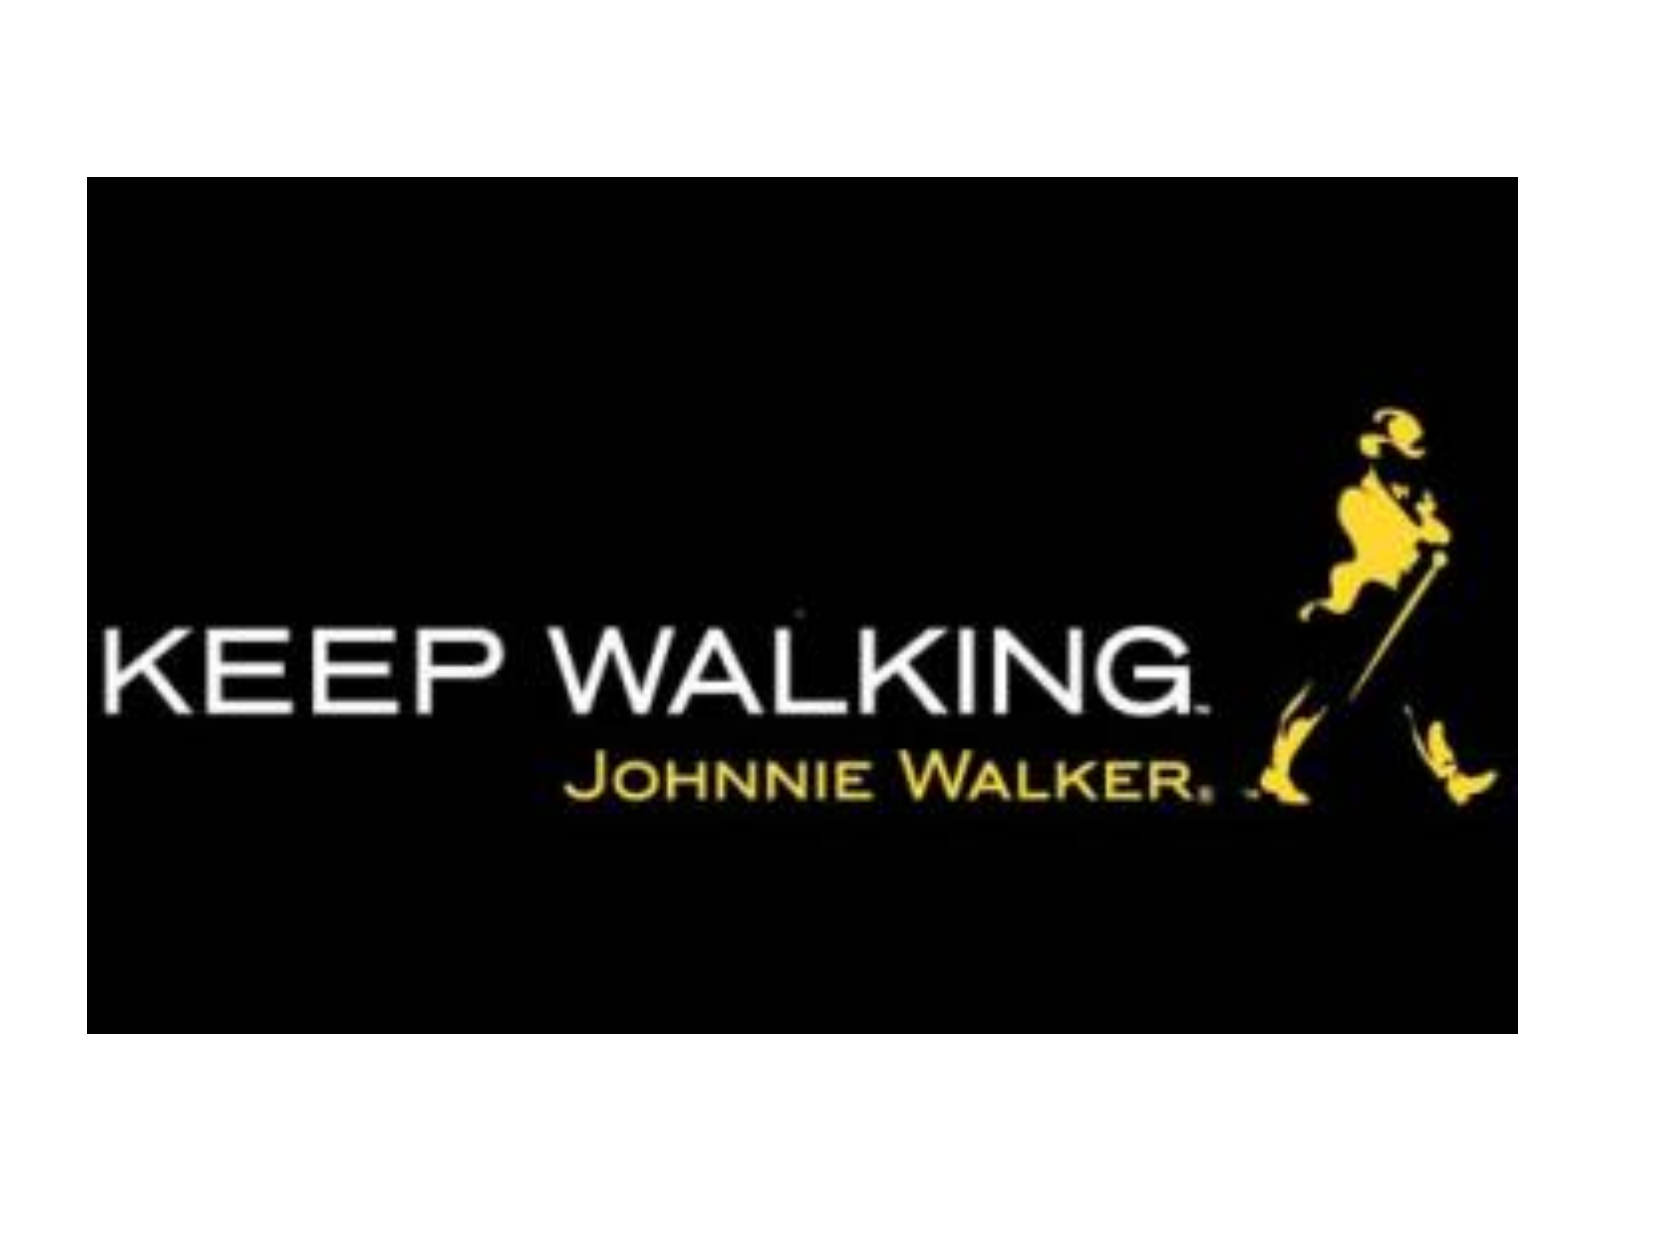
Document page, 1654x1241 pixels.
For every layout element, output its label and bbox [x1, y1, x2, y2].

picture [87, 177, 1518, 1034]
